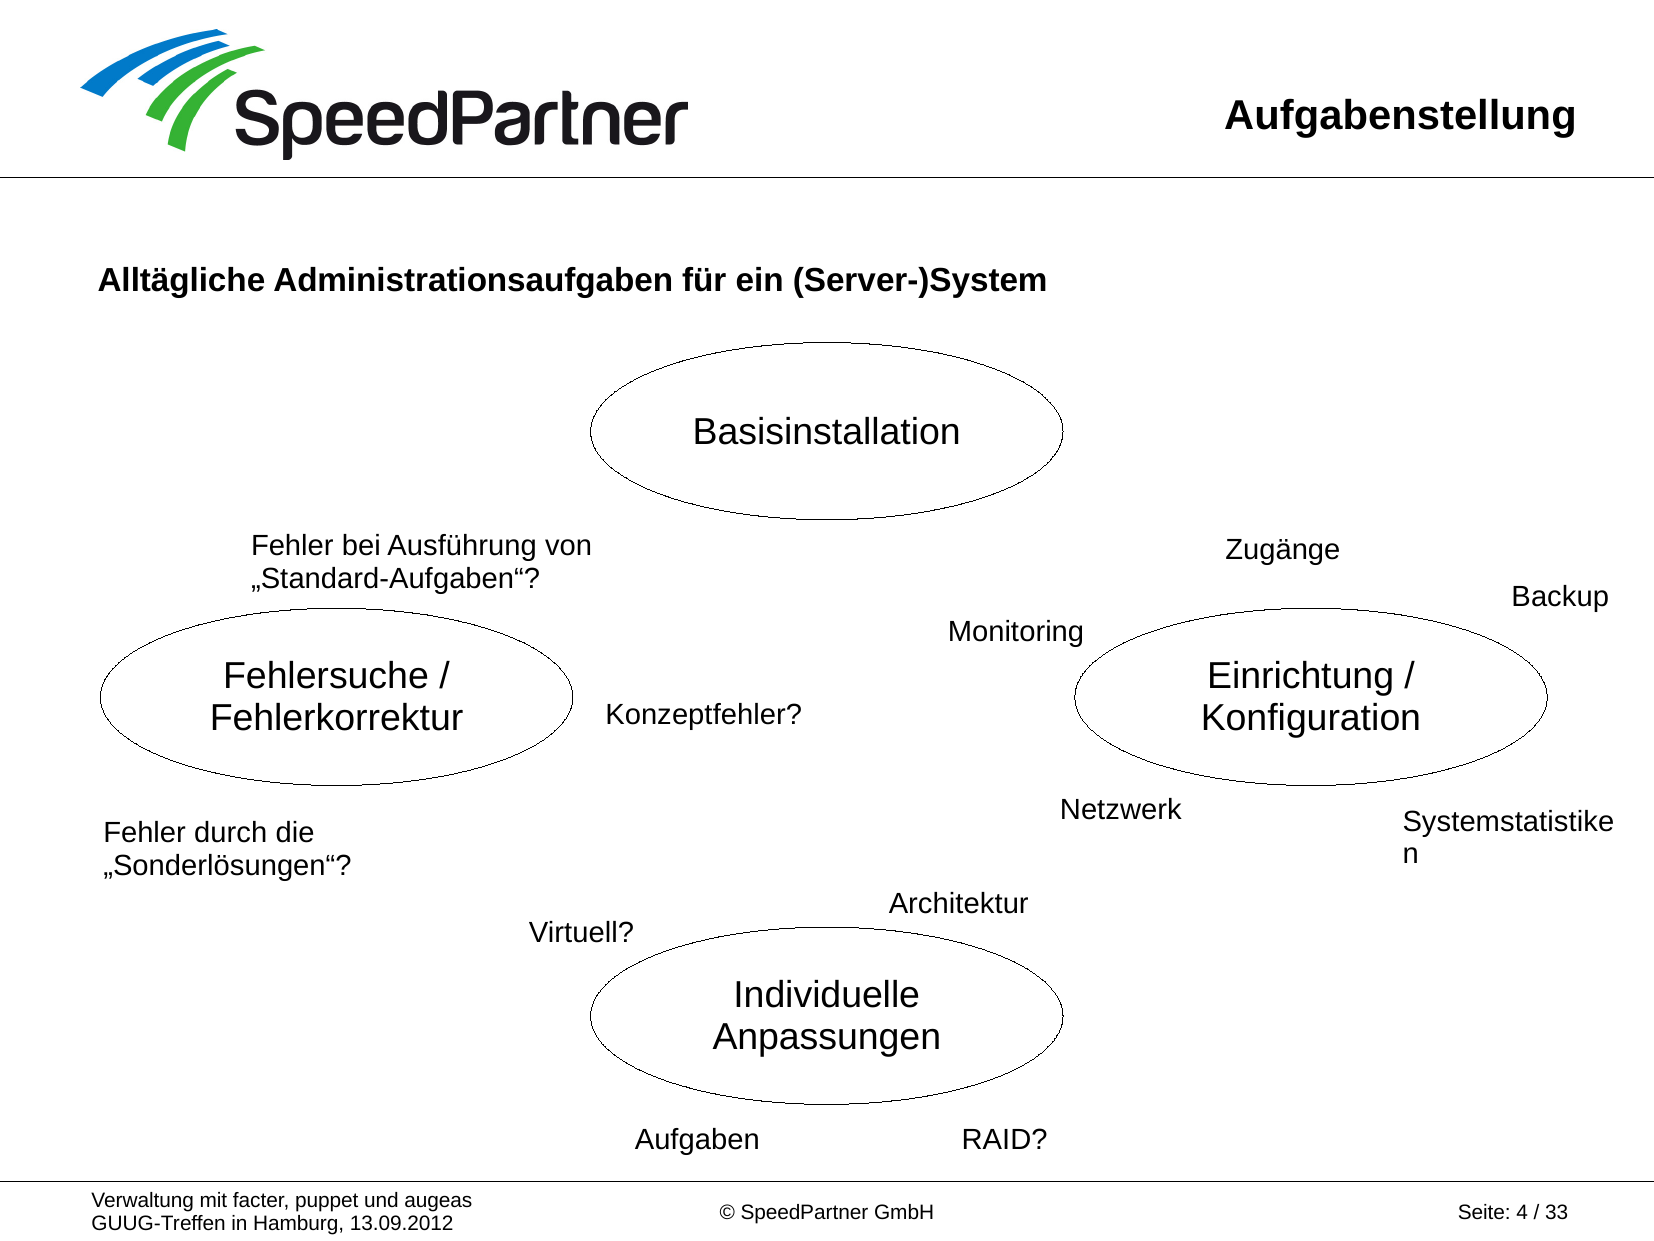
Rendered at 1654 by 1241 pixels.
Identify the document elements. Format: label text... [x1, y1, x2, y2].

text_box Aufgaben [620, 1115, 775, 1164]
text_box Virtuell? [514, 909, 650, 957]
text_box Einrichtung / Konfiguration [1074, 608, 1548, 786]
text_box Individuelle Anpassungen [590, 927, 1064, 1105]
title Aufgabenstellung [590, 70, 1577, 160]
text_box Fehler durch die „Sonderlösungen“? [88, 809, 367, 890]
text_box Konzeptfehler? [590, 690, 818, 739]
text_box Alltägliche Administrationsaufgaben für ein (Server-)System [82, 253, 1565, 1177]
text_box Monitoring [933, 607, 1100, 656]
text_box Fehler bei Ausführung von „Standard-Aufgaben“? [236, 521, 609, 603]
text_box Zugänge [1210, 525, 1356, 573]
picture [80, 29, 688, 160]
text_box Systemstatistiken [1387, 797, 1646, 845]
text_box Netzwerk [1045, 785, 1197, 834]
text_box Fehlersuche / Fehlerkorrektur [100, 608, 573, 786]
text_box Backup [1496, 572, 1625, 621]
text_box Architektur [874, 879, 1044, 928]
text_box Basisinstallation [590, 342, 1064, 520]
text_box RAID? [946, 1115, 1063, 1164]
